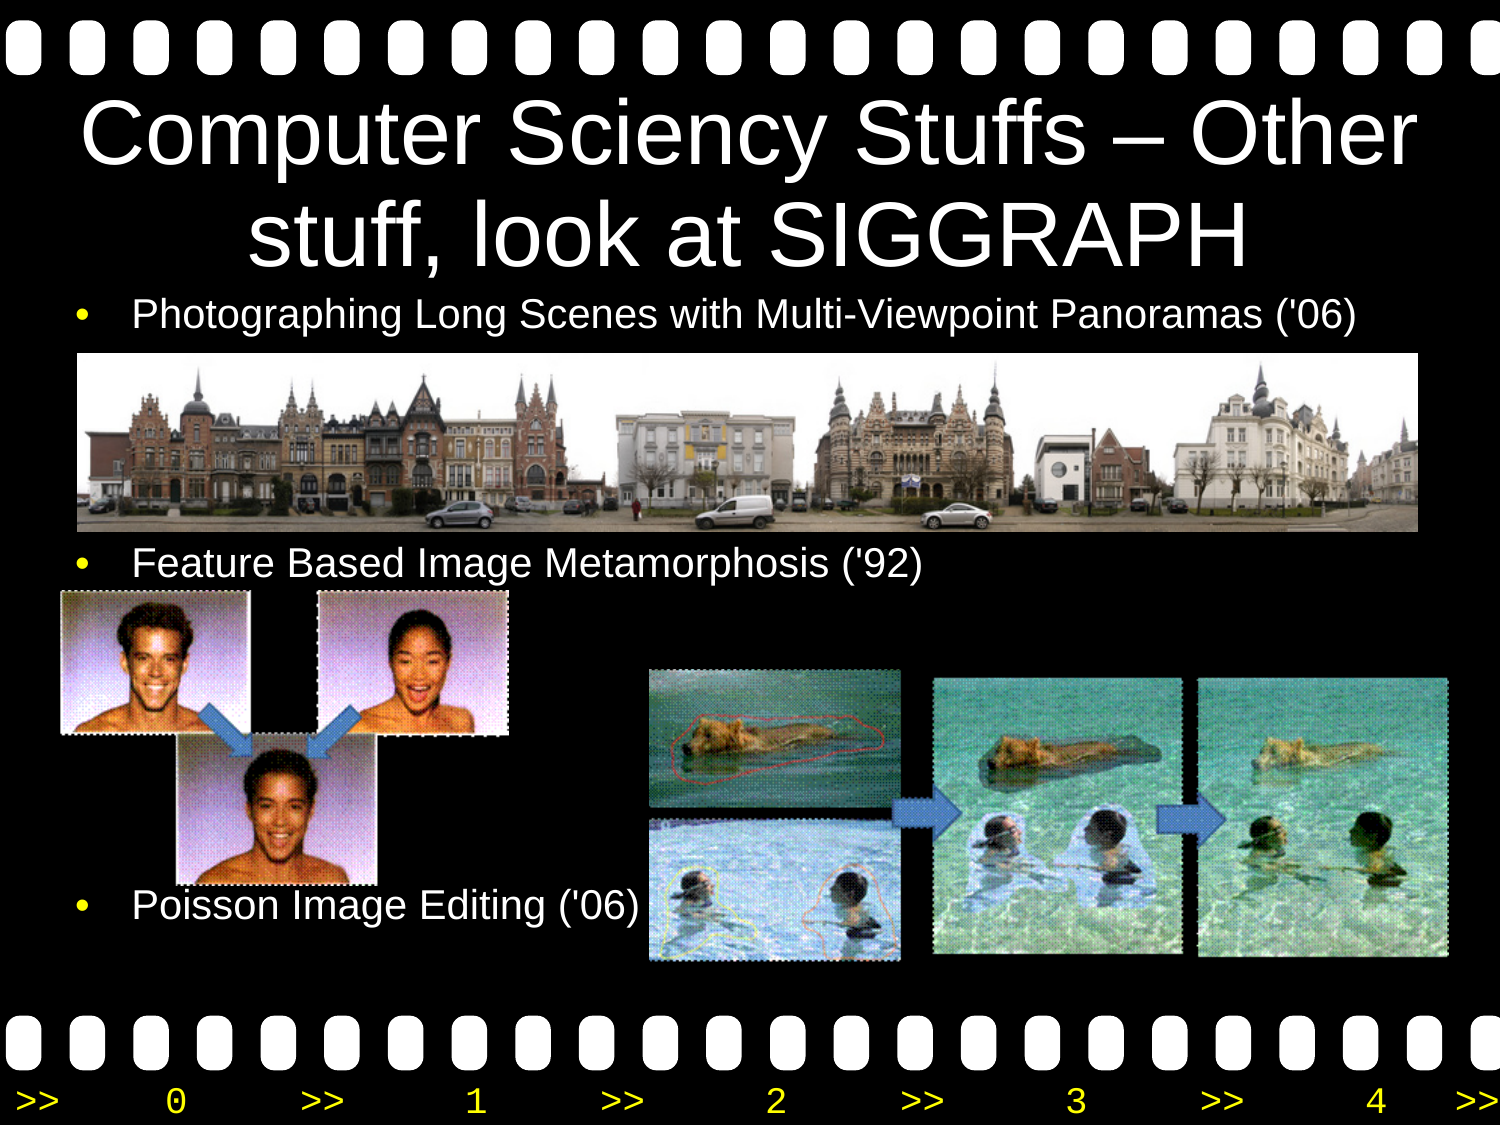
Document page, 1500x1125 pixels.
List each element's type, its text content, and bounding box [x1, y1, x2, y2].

picture [77, 353, 1418, 532]
picture [649, 669, 1449, 1004]
list Photographing Long Scenes with Multi-Viewpoint Panoramas ('06) Feature Based Image Metamorphosis ('92) Poisson Image Editing ('06) [75, 290, 1426, 1019]
picture [59, 590, 509, 886]
title Computer Sciency Stuffs – Other stuff, look at SIGGRAPH [75, 81, 1426, 287]
